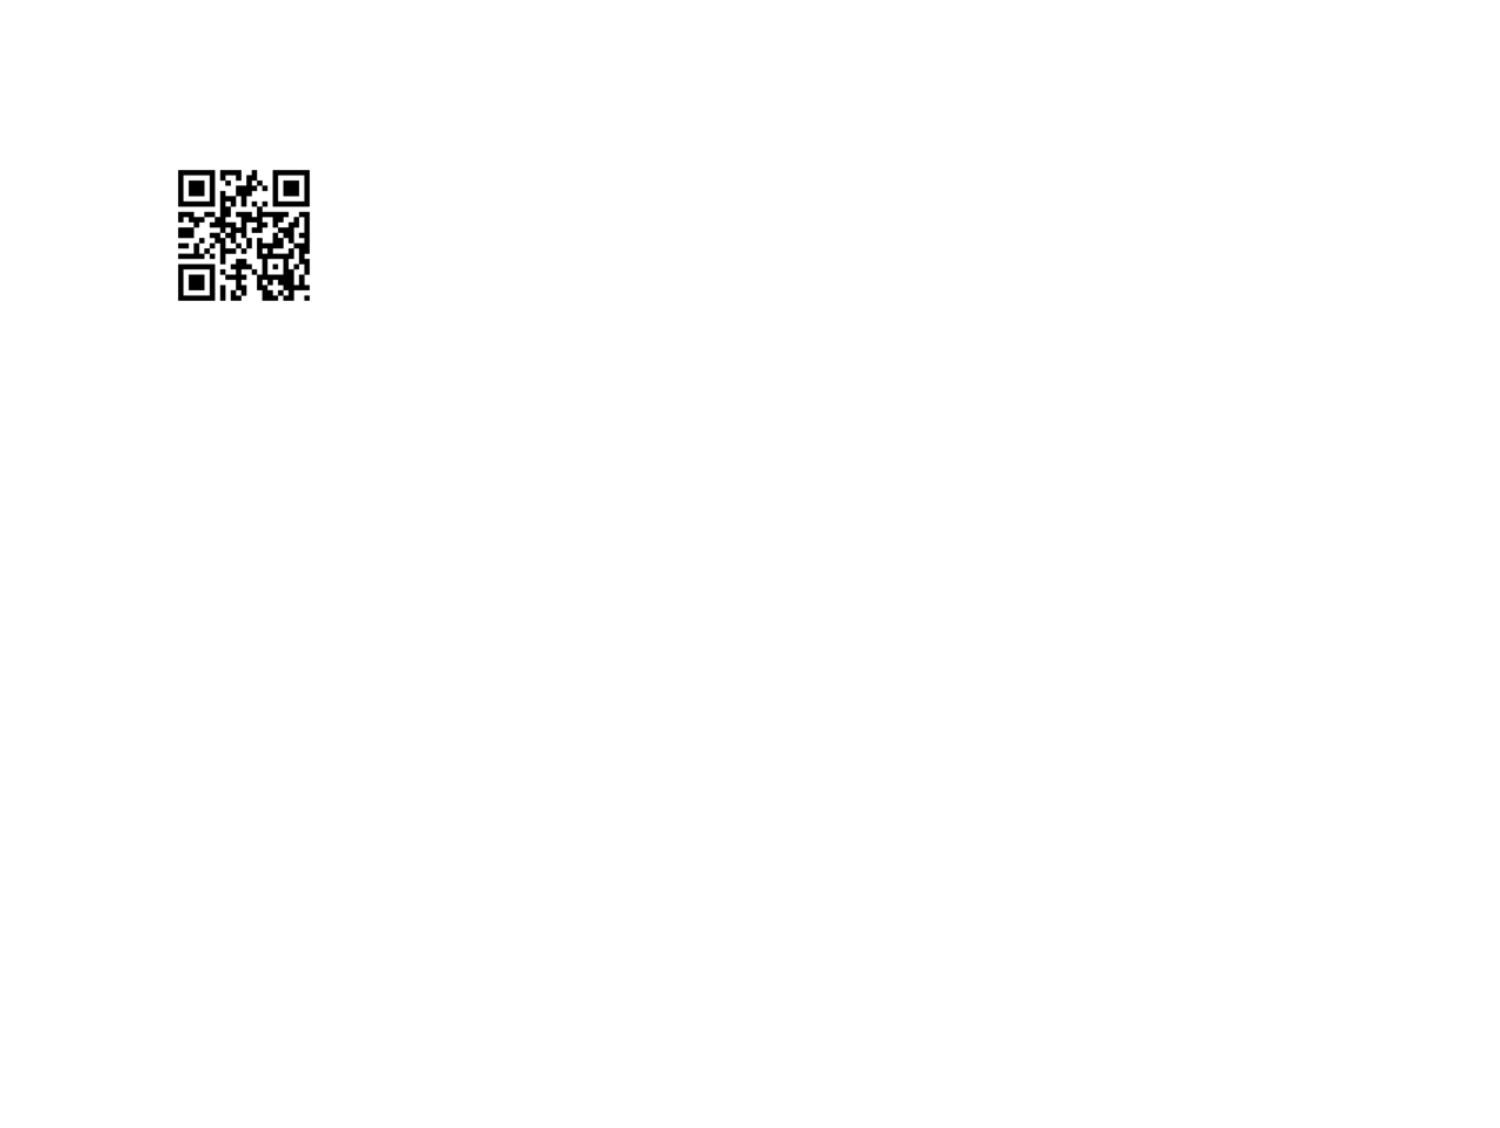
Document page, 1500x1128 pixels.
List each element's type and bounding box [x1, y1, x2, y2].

picture [157, 149, 331, 323]
